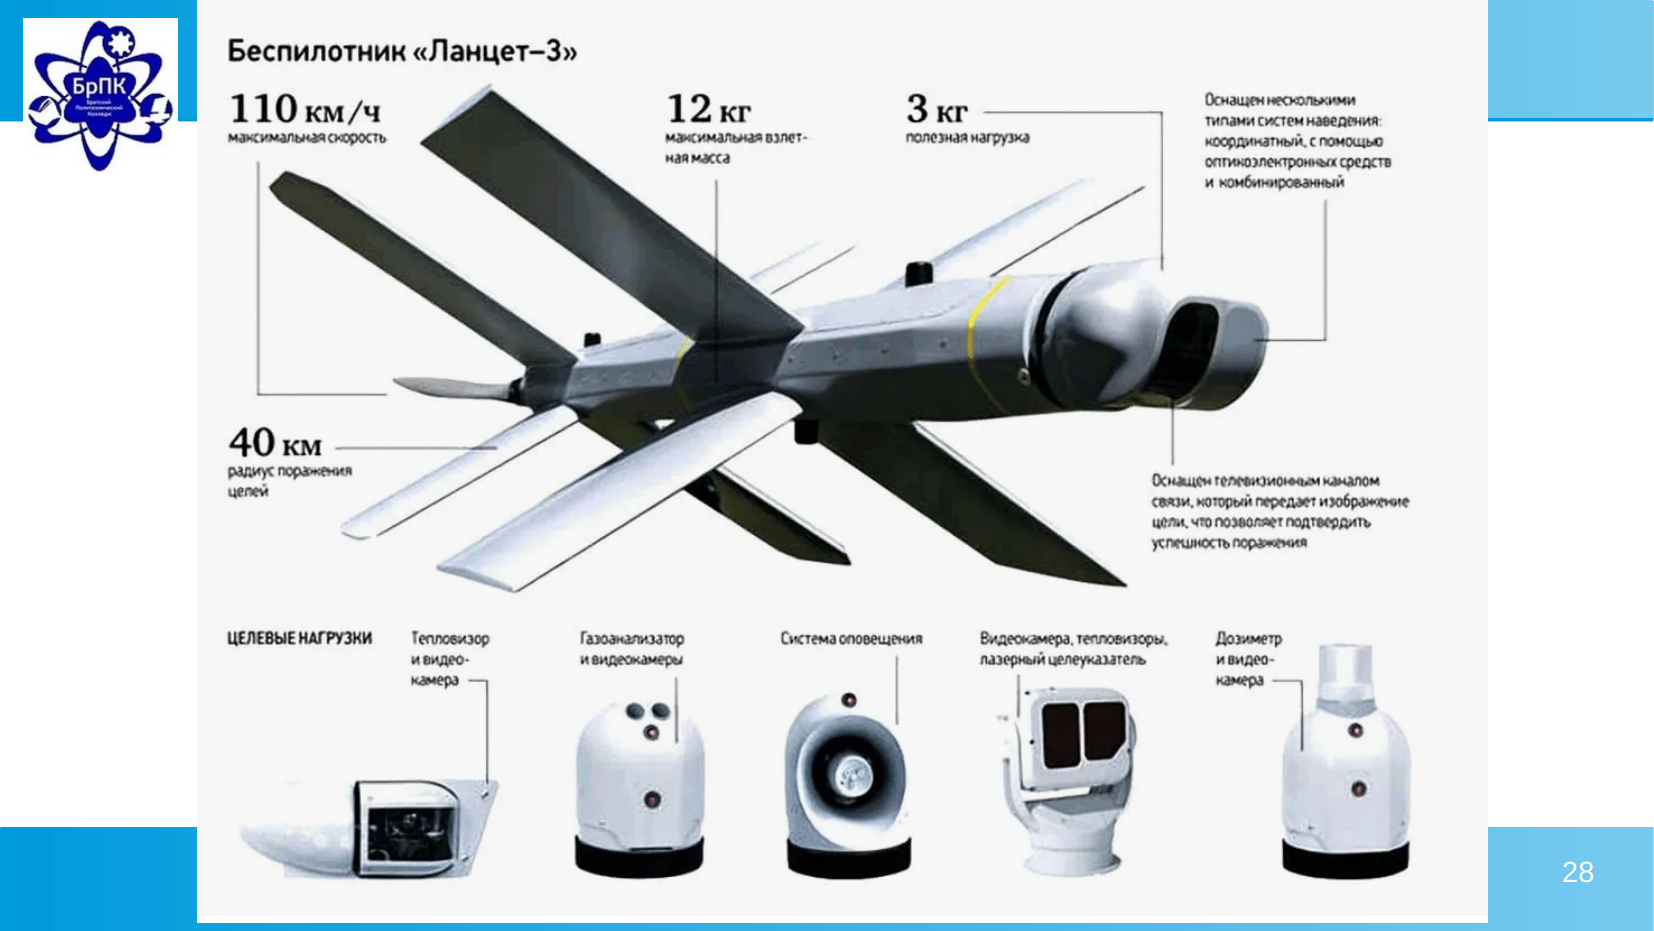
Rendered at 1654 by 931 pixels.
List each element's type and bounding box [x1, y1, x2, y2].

picture [197, 0, 1488, 923]
picture [23, 19, 178, 174]
